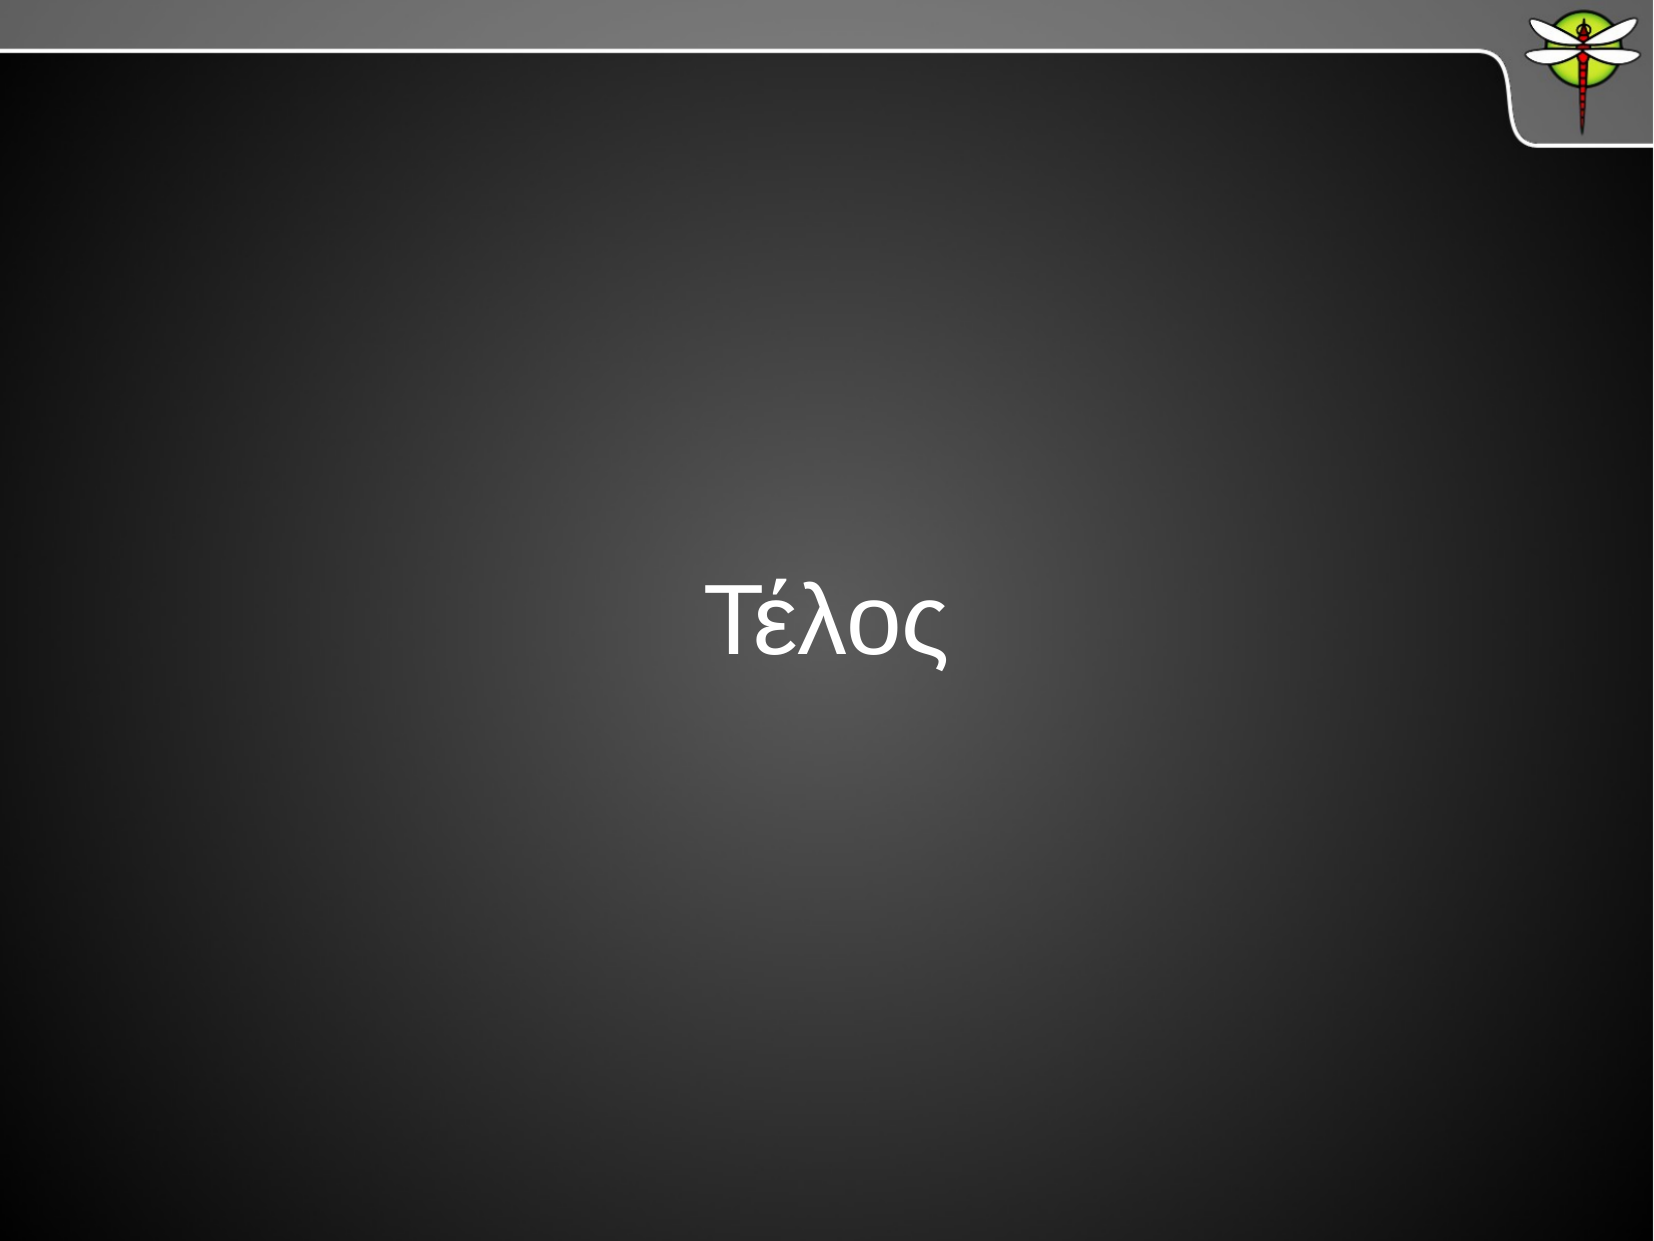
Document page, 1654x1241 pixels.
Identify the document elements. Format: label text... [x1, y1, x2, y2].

subtitle Τέλος [82, 218, 1571, 1022]
picture [0, 0, 1654, 1241]
